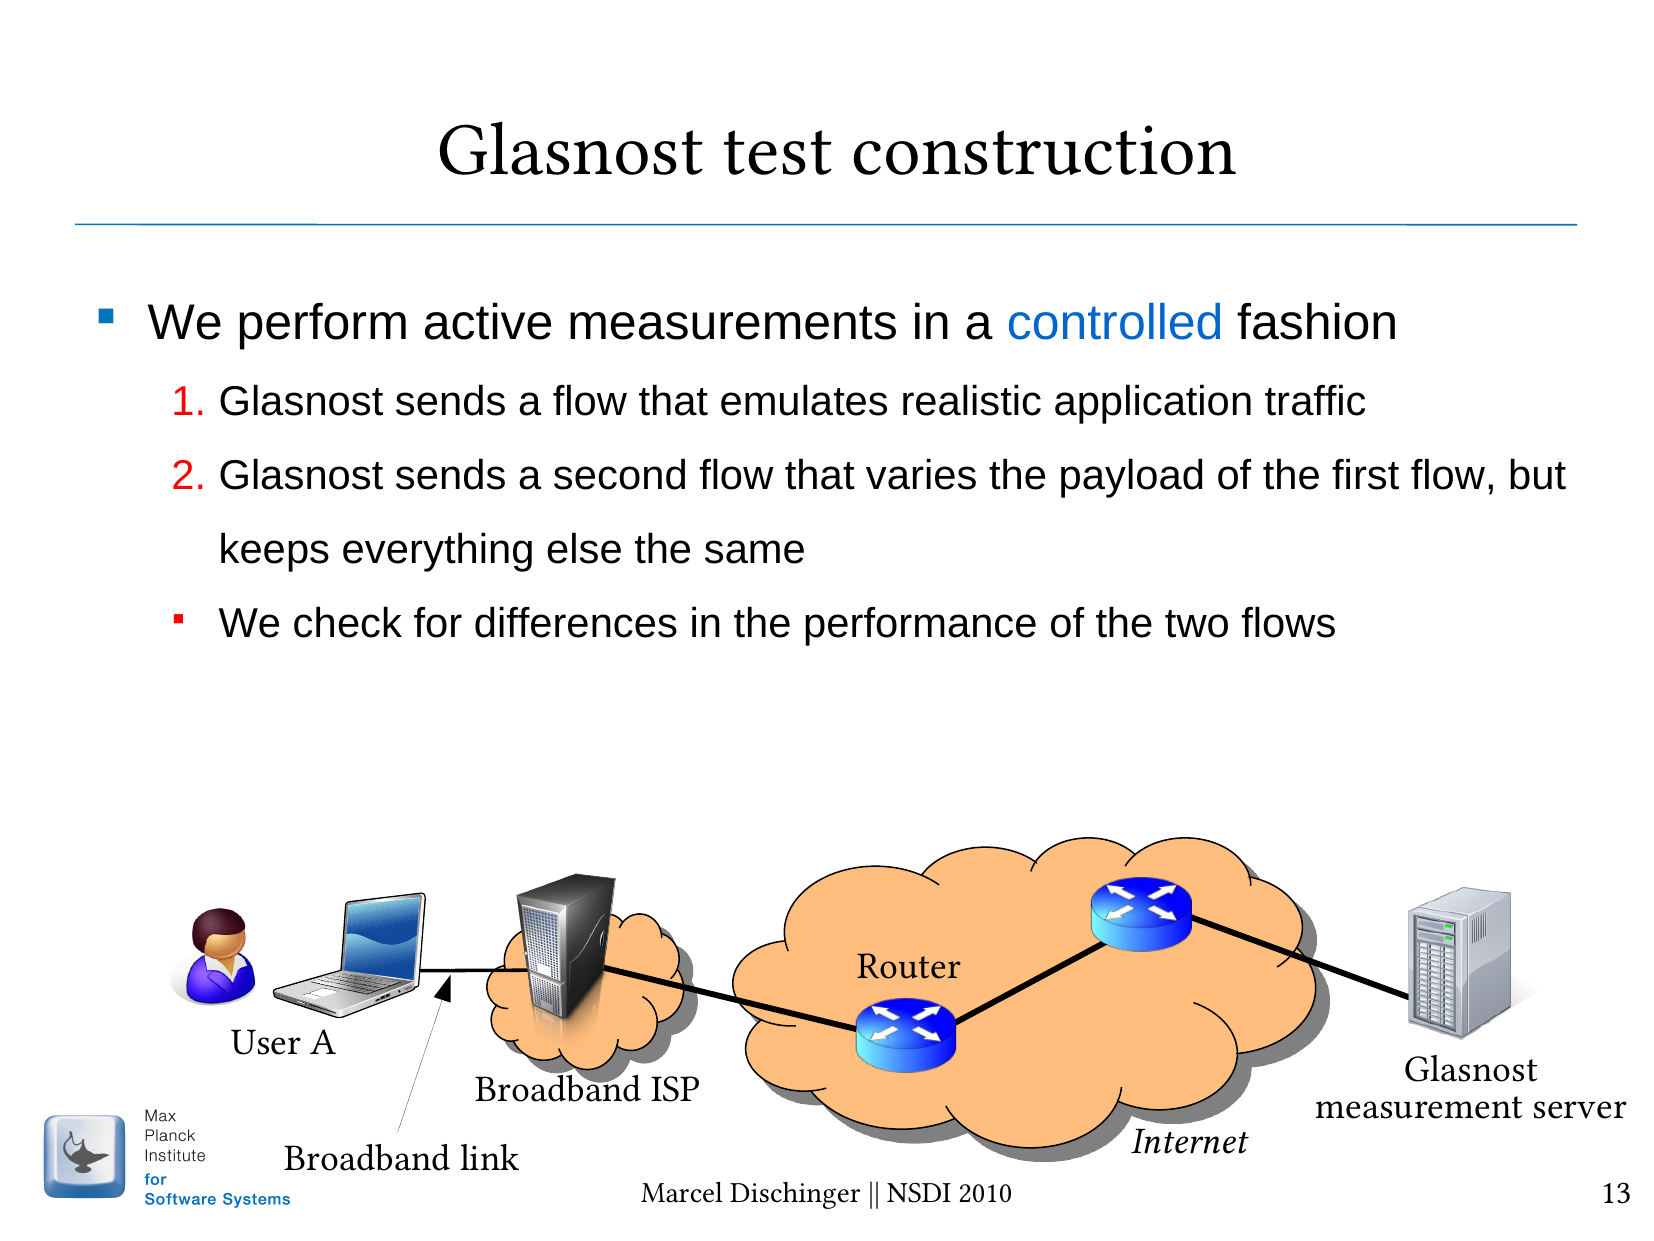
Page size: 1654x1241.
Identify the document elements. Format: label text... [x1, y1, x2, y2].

list We perform active measurements in a controlled fashion Glasnost sends a flow that emulates realistic application traffic Glasnost sends a second flow that varies the payload of the first flow, but keeps everything else the same We check for differences in the performance of the two flows [77, 277, 1579, 1180]
picture [842, 995, 970, 1076]
text_box [740, 927, 1316, 1148]
text_box Broadband ISP [461, 1064, 712, 1122]
text_box Router [843, 941, 973, 999]
picture [161, 903, 271, 1012]
text_box Internet [1116, 1116, 1264, 1178]
text_box [497, 935, 516, 968]
text_box [486, 973, 516, 1046]
text_box [616, 913, 684, 983]
text_box Glasnost measurement server [1300, 1044, 1631, 1140]
picture [516, 873, 616, 1064]
picture [1388, 881, 1552, 1045]
title Glasnost test construction [54, 51, 1621, 252]
text_box [616, 974, 684, 1051]
text_box [732, 837, 1304, 1022]
picture [1077, 874, 1206, 955]
text_box User A [216, 1017, 350, 1075]
picture [272, 891, 427, 1019]
text_box Broadband link [269, 1133, 529, 1192]
